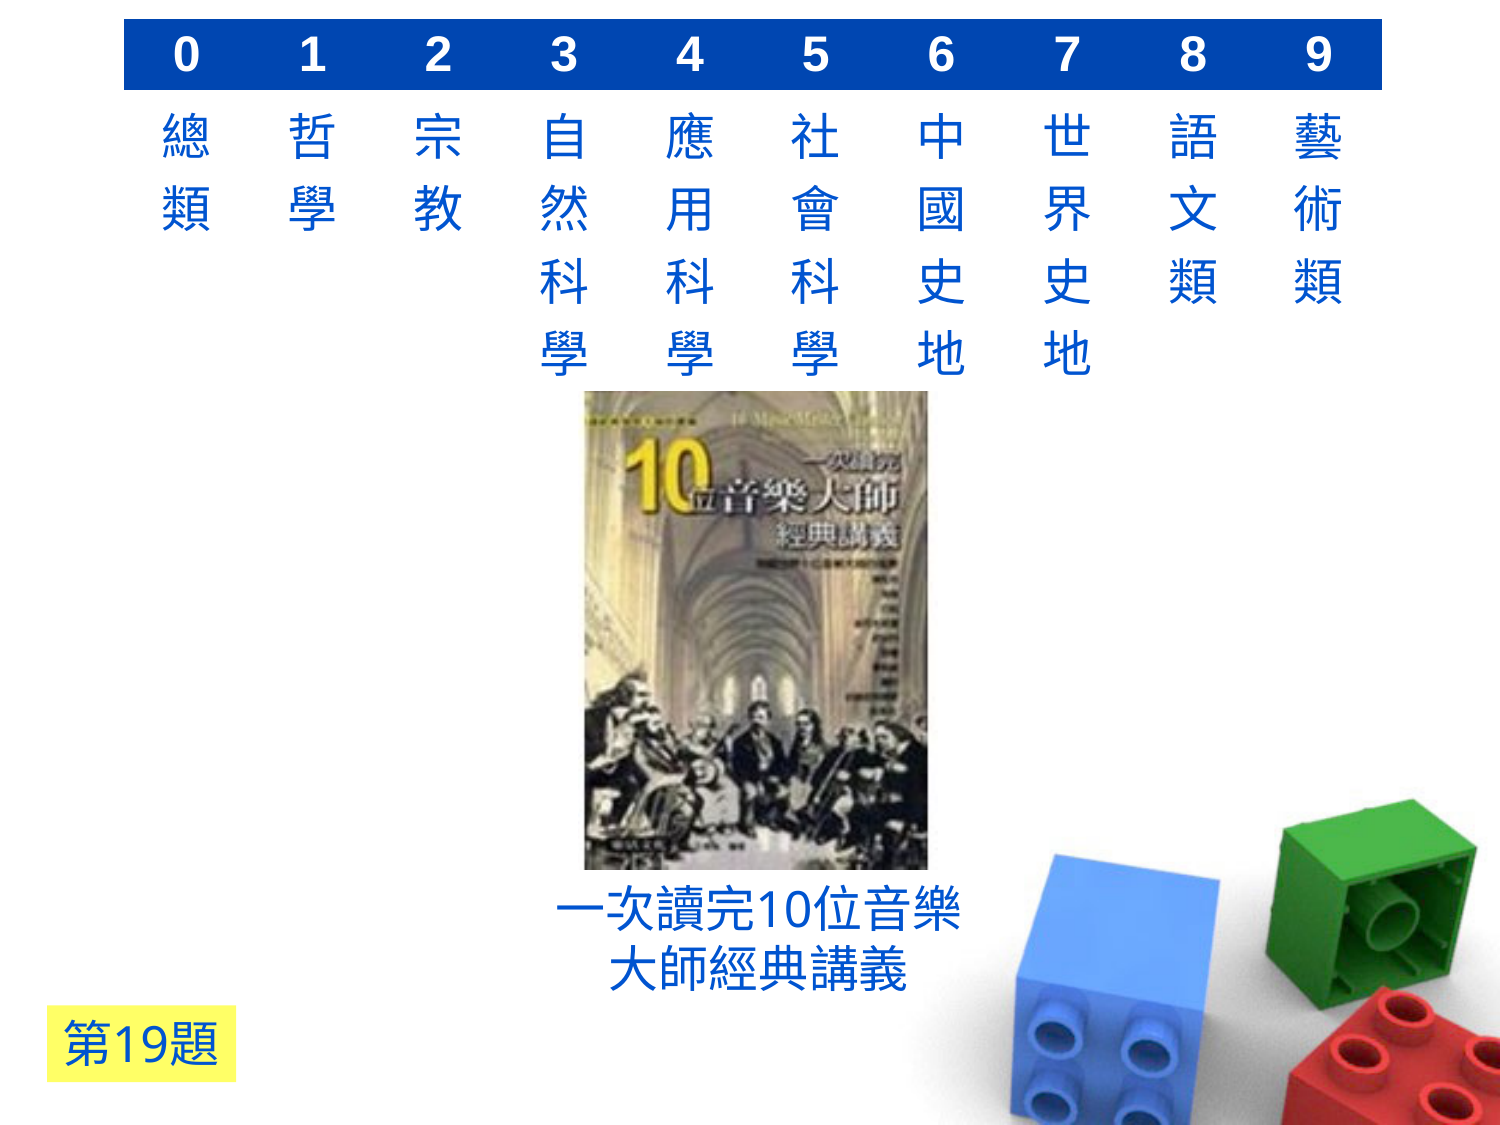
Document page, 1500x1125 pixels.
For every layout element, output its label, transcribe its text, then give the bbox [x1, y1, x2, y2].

table_header 9 [1256, 19, 1382, 90]
table_header 6 [879, 19, 1004, 90]
table_header 4 [627, 19, 753, 90]
table_header 1 [250, 19, 376, 90]
table_header 7 [1004, 19, 1130, 90]
table_cell 中國史地 [879, 90, 1004, 395]
table_header 3 [501, 19, 627, 90]
table_cell 世界史地 [1004, 90, 1130, 395]
table_cell 總類 [124, 90, 250, 395]
table_cell 藝術類 [1256, 90, 1382, 395]
table_header 5 [753, 19, 879, 90]
table_cell 自然科學 [501, 90, 627, 395]
table_cell 哲學 [250, 90, 376, 395]
table_header 2 [376, 19, 501, 90]
text_box 一次讀完10位音樂大師經典講義 [531, 870, 987, 1006]
table_cell 應用科學 [627, 90, 753, 391]
table_cell 語文類 [1130, 90, 1256, 395]
picture [249, 187, 1500, 1125]
table_header 0 [124, 19, 250, 90]
table_header 8 [1130, 19, 1256, 90]
table_cell 宗教 [376, 90, 501, 395]
table_cell 社會科學 [753, 90, 879, 391]
text_box 第19題 [47, 1005, 237, 1083]
